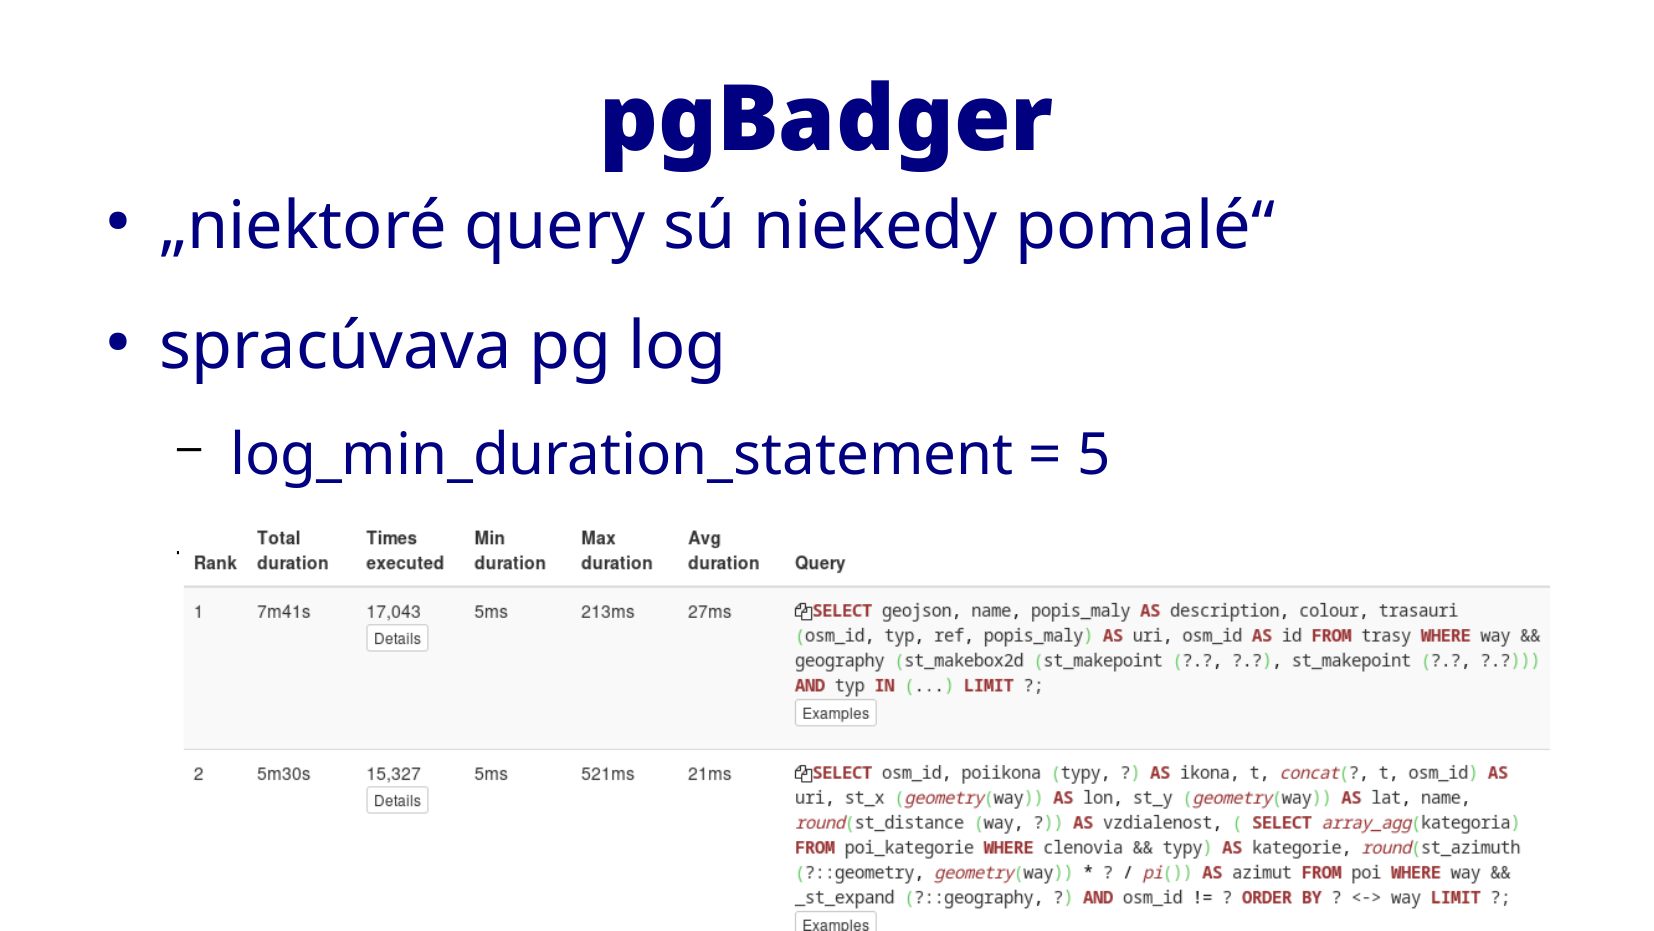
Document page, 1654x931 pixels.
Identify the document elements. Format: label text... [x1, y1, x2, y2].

picture [179, 512, 1565, 931]
list „niektoré query sú niekedy pomalé“ spracúvava pg log log_min_duration_statement = 5 log_line_prefix = '%t [%p]: ' [88, 177, 1477, 680]
title pgBadger [82, 37, 1571, 193]
